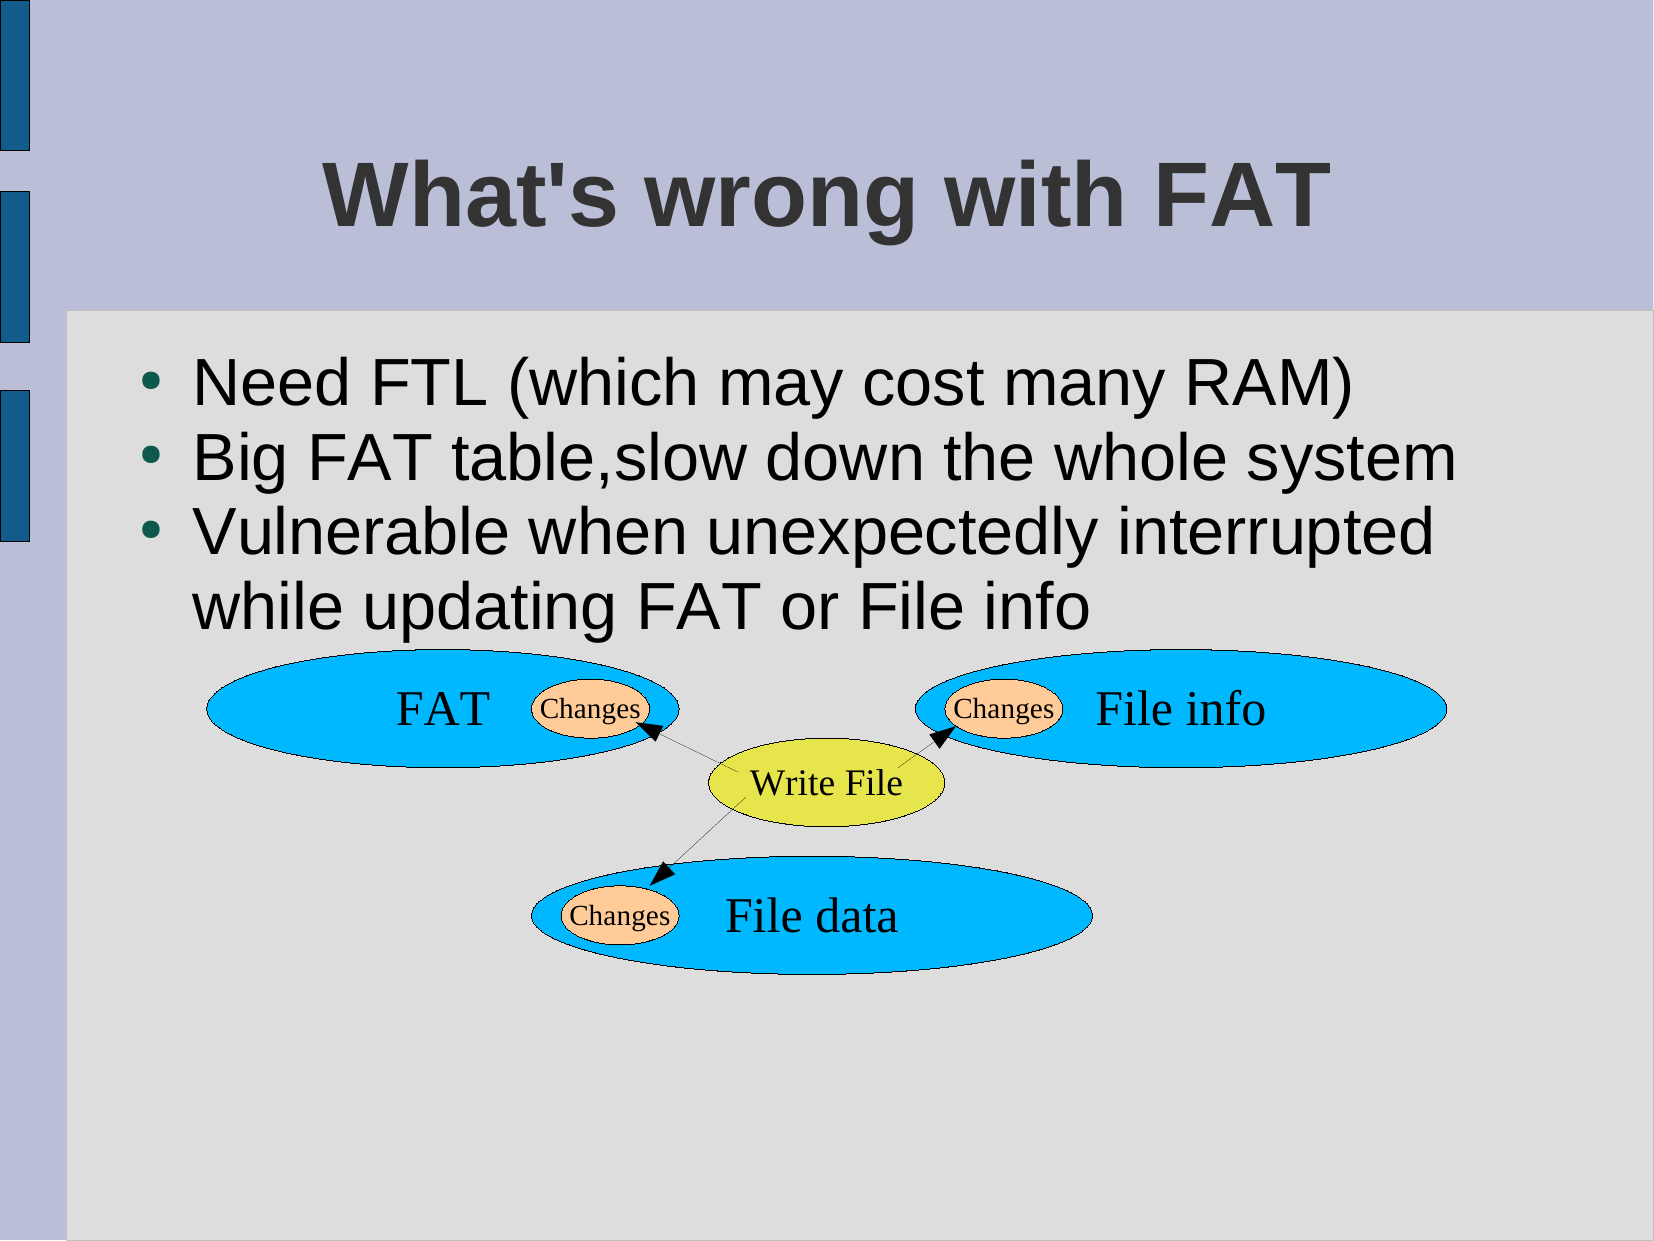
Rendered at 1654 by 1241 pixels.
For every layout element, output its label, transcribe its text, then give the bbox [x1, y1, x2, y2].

text_box File info [915, 649, 1447, 768]
title What's wrong with FAT [121, 91, 1534, 299]
text_box File data [531, 856, 1093, 975]
text_box Changes [561, 885, 680, 945]
text_box Changes [944, 679, 1063, 739]
text_box Changes [531, 679, 650, 739]
text_box Write File [708, 738, 945, 827]
text_box FAT [206, 649, 680, 768]
list Need FTL (which may cost many RAM) Big FAT table,slow down the whole system Vulnerable when unexpectedly interrupted while updating FAT or File info [121, 344, 1534, 1127]
